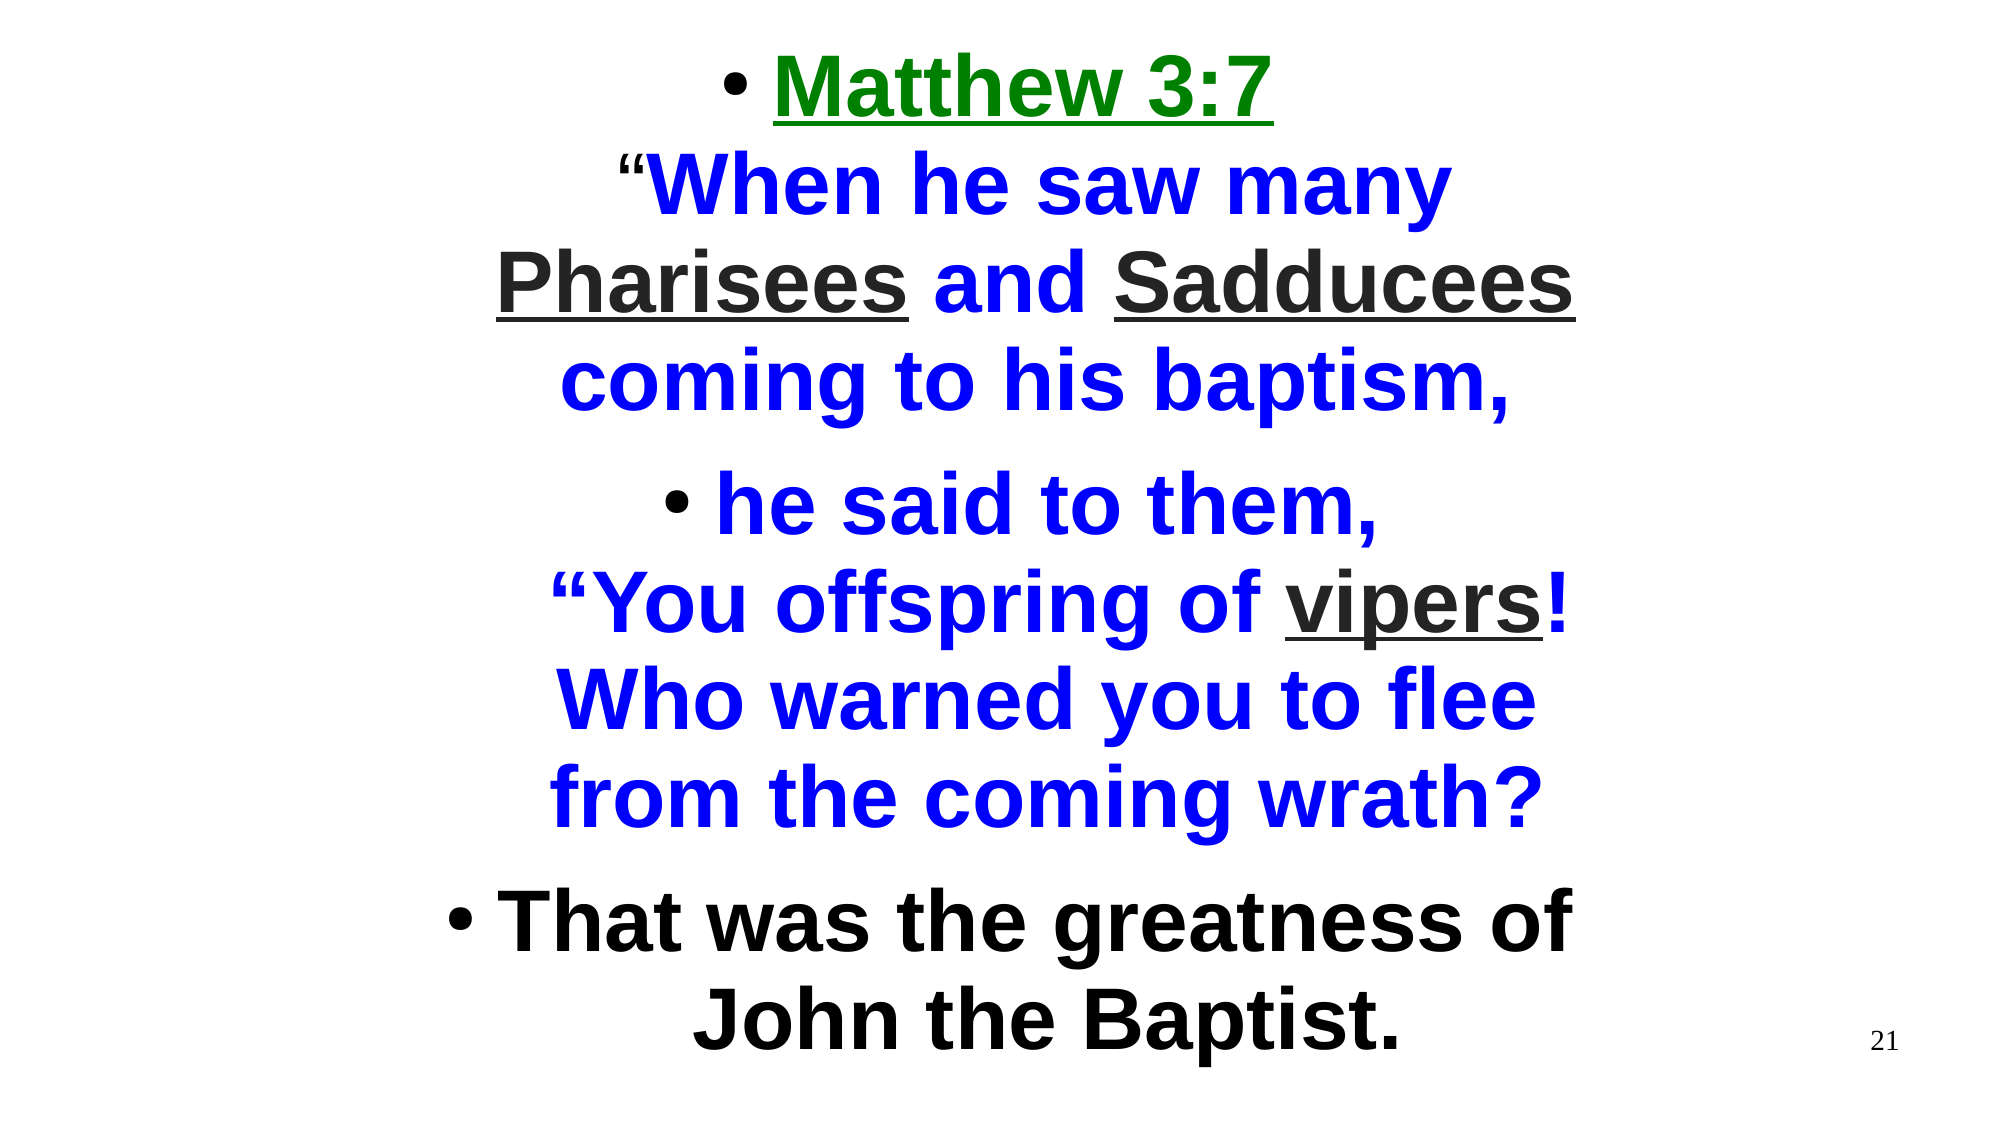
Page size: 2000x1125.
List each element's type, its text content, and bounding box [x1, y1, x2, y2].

list Matthew 3:7 “When he saw many Pharisees and Sadducees coming to his baptism, he said to them, “You offspring of vipers! Who warned you to flee from the coming wrath? That was the greatness of John the Baptist. [37, 37, 1988, 1088]
